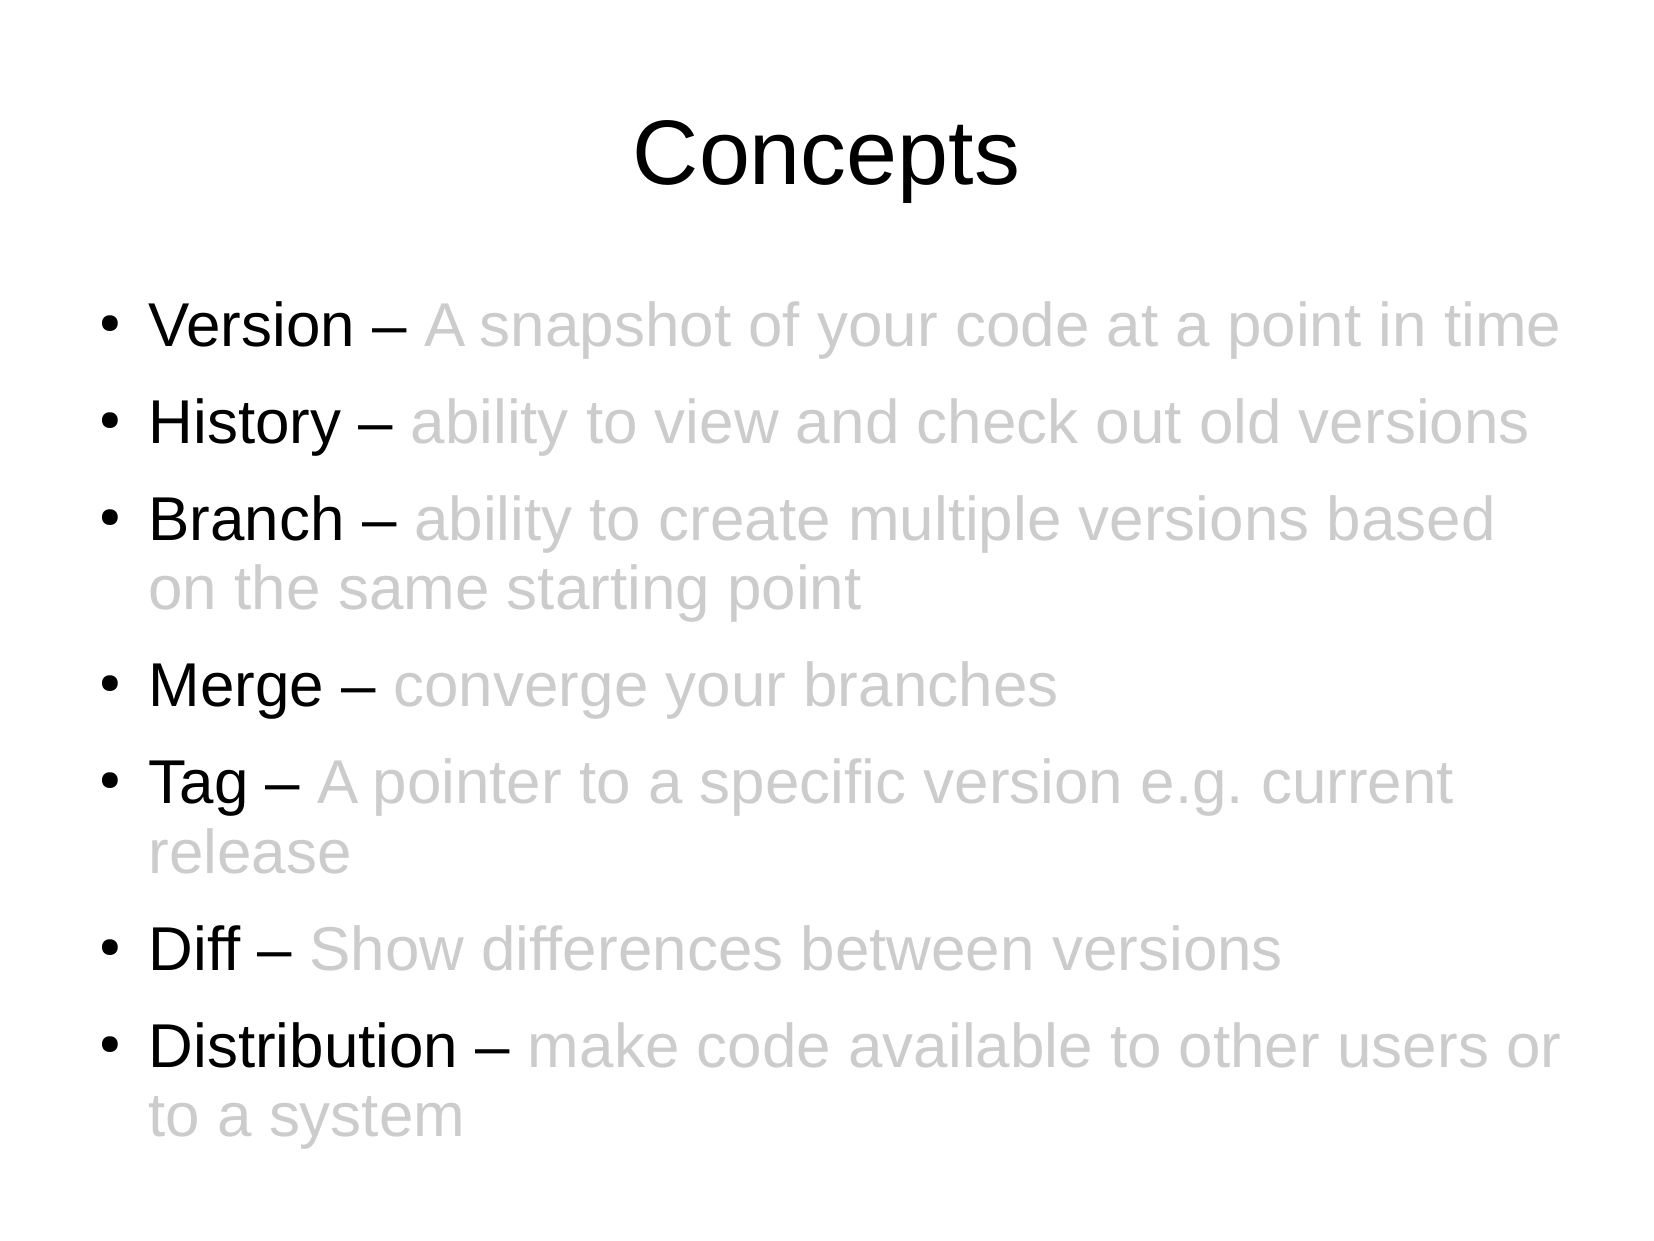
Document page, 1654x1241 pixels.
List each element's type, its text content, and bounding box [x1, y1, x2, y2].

title Concepts [82, 49, 1571, 257]
list Version – A snapshot of your code at a point in time History – ability to view and check out old versions Branch – ability to create multiple versions based on the same starting point Merge – converge your branches Tag – A pointer to a specific version e.g. current release Diff – Show differences between versions Distribution – make code available to other users or to a system [82, 290, 1571, 1170]
